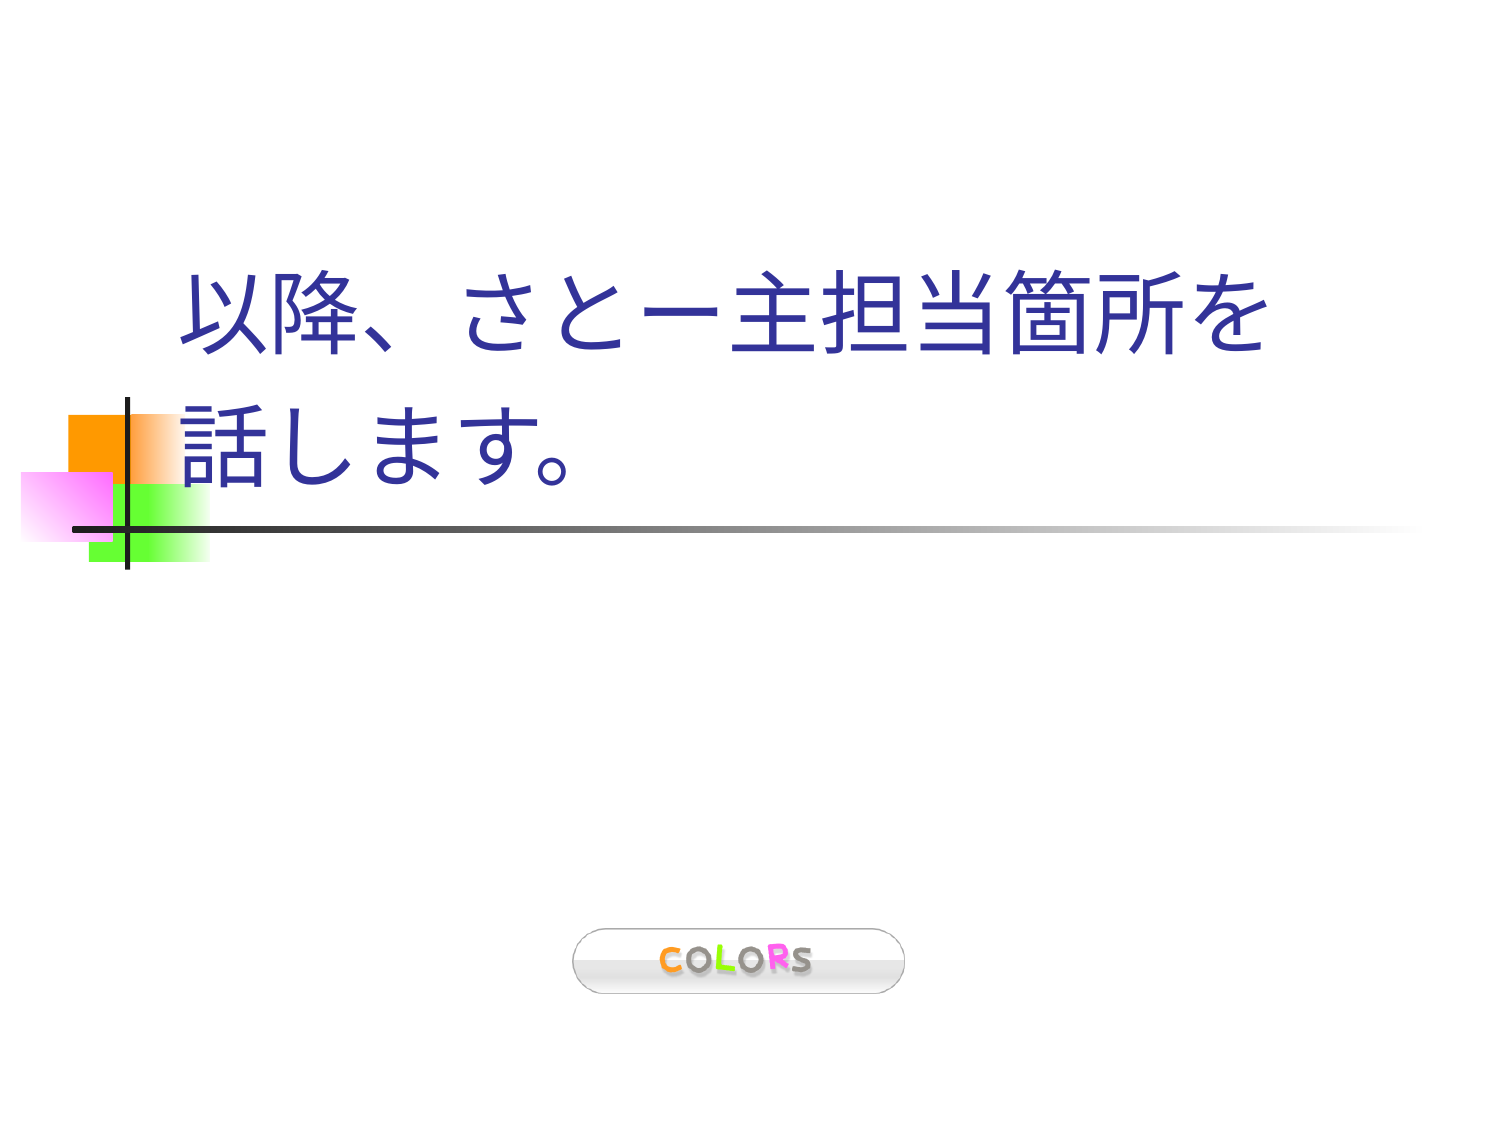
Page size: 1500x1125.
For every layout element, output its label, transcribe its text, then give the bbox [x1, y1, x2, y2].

picture [572, 928, 905, 994]
title 以降、さとー主担当箇所を 話します。 [162, 274, 1438, 515]
